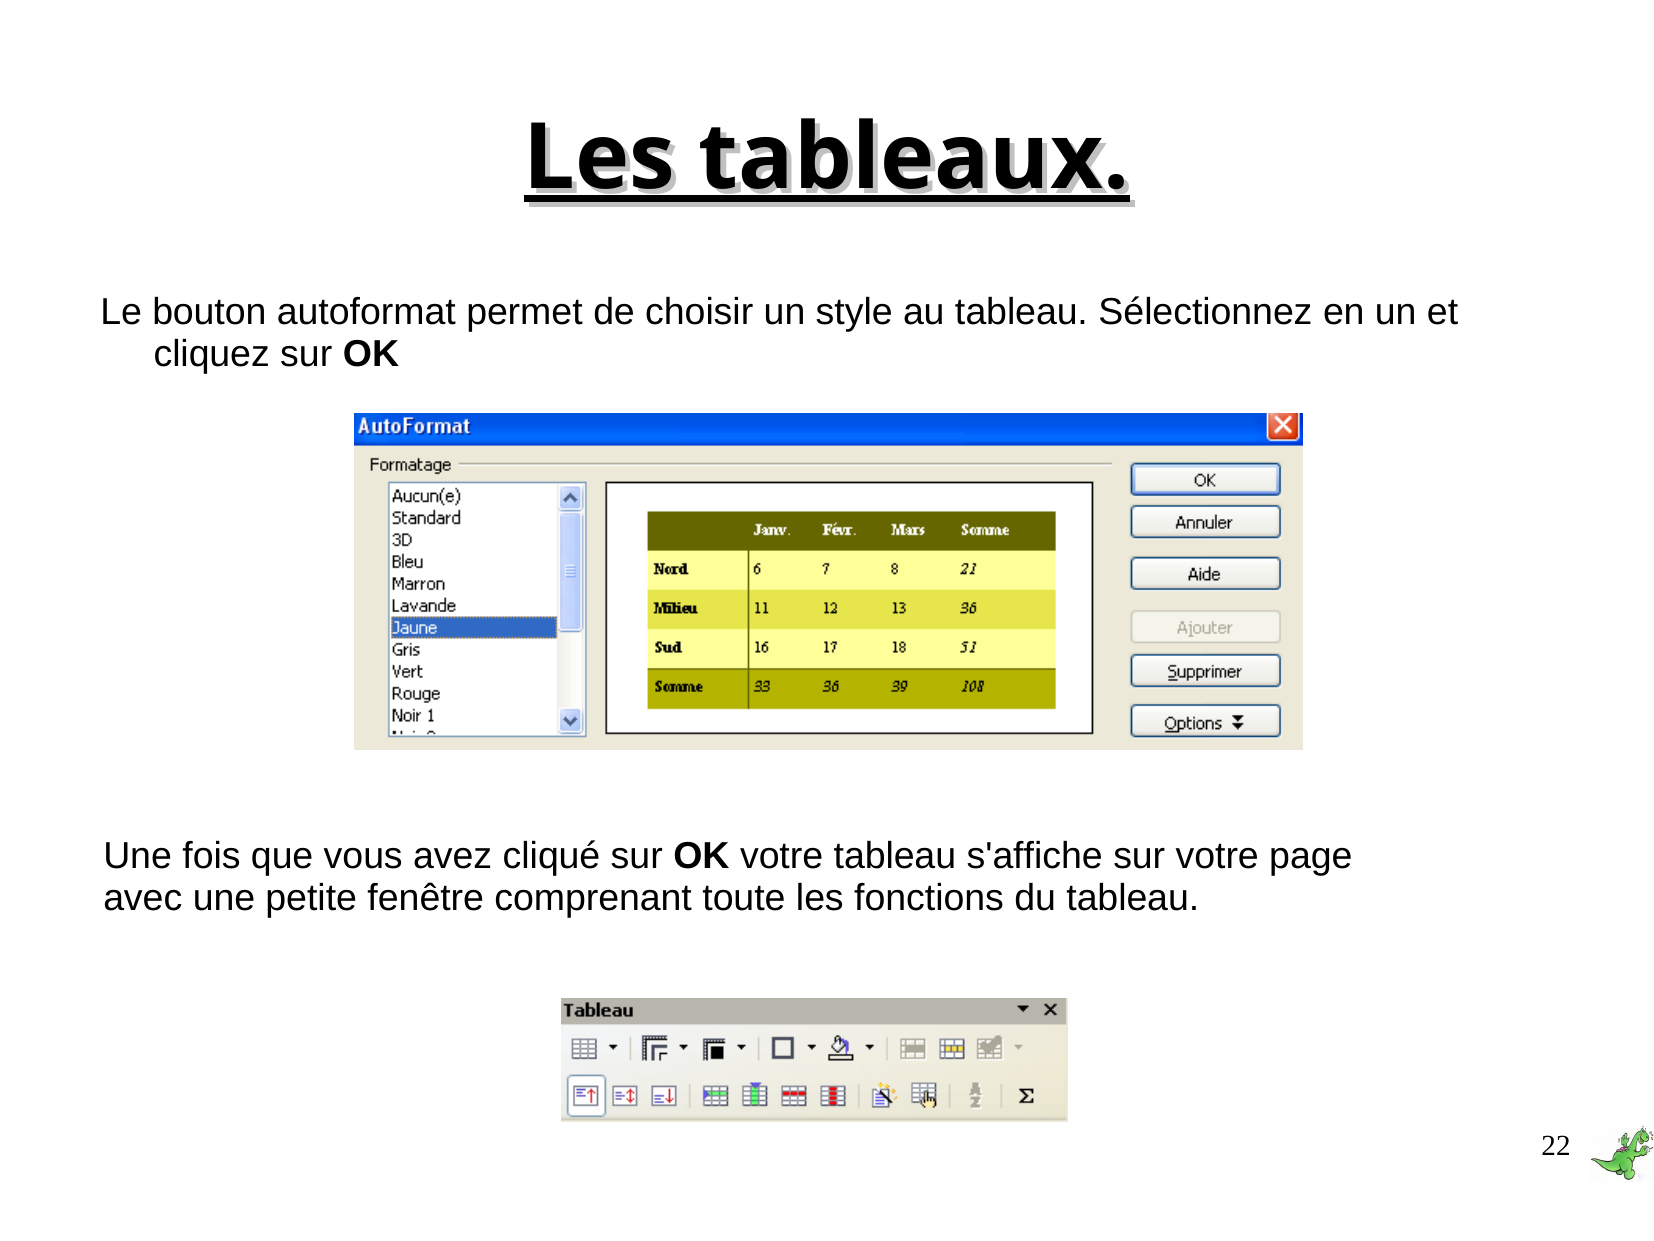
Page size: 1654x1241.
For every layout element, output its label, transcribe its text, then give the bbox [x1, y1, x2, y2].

picture [354, 413, 1303, 750]
text_box Une fois que vous avez cliqué sur OK votre tableau s'affiche sur votre page avec une petite fenêtre comprenant toute les fonctions du tableau. [88, 826, 1388, 927]
title Les tableaux. [82, 49, 1571, 257]
list Le bouton autoformat permet de choisir un style au tableau. Sélectionnez en un et cliquez sur OK [82, 290, 1571, 1109]
picture [1590, 1124, 1654, 1182]
picture [561, 998, 1068, 1123]
